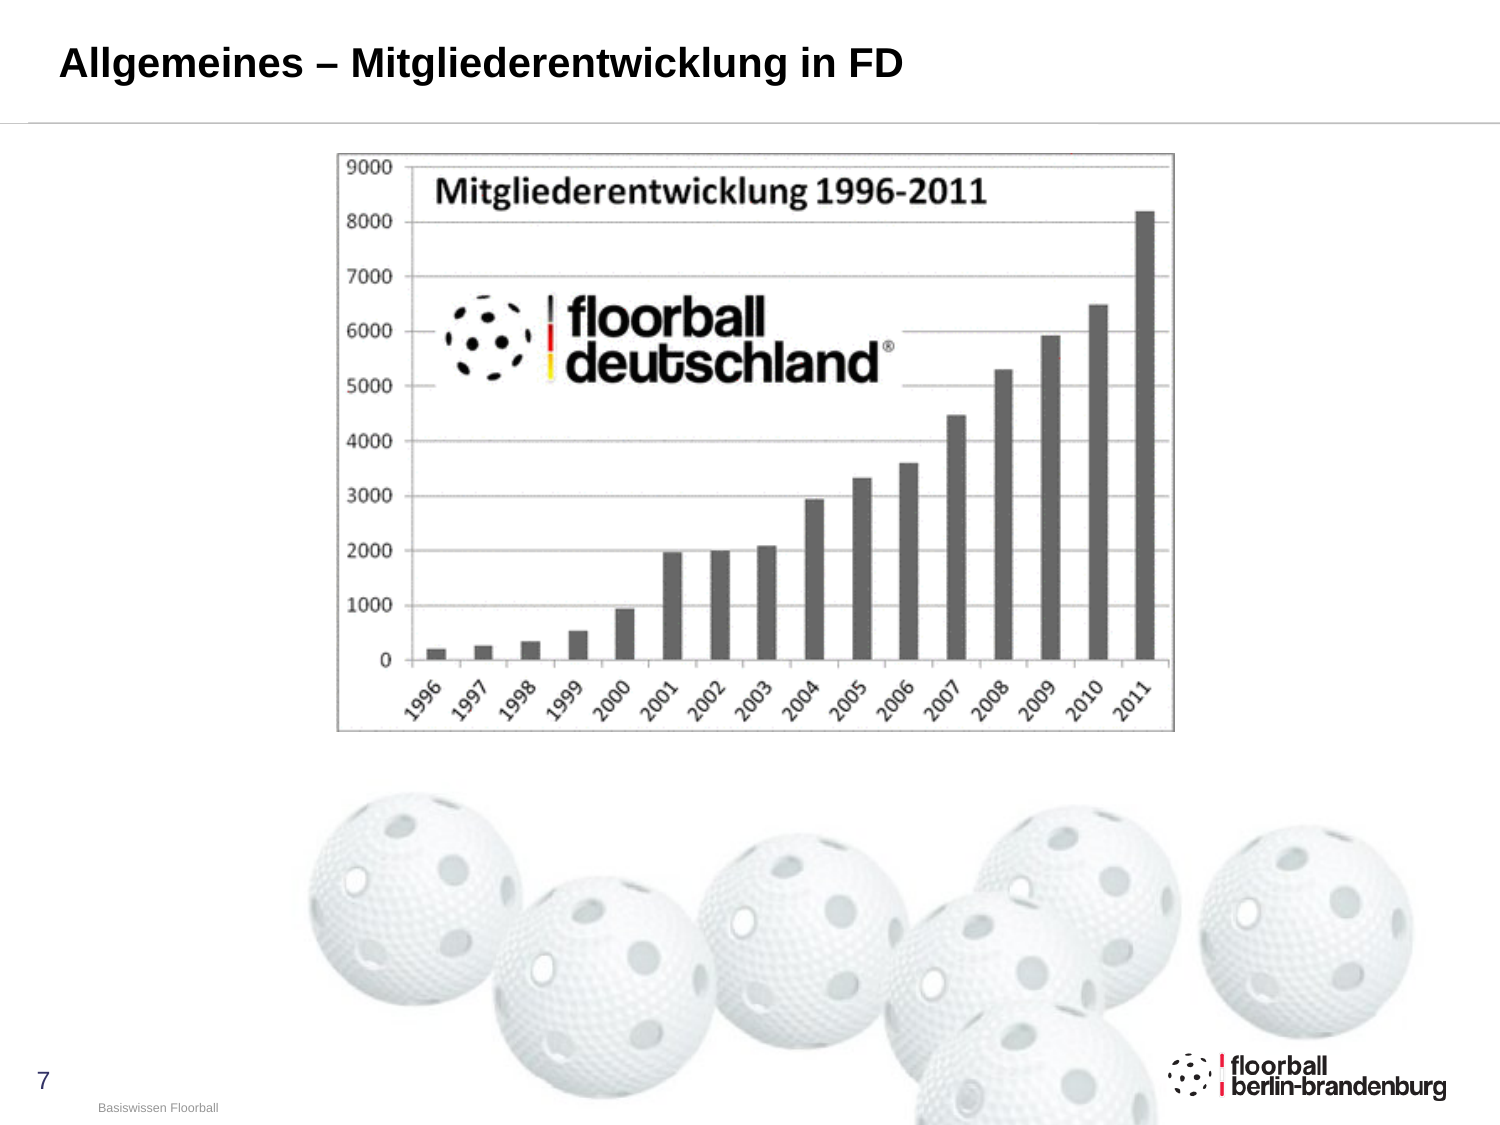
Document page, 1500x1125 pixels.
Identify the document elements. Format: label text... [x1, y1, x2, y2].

picture [242, 153, 1483, 1125]
text_box Allgemeines – Mitgliederentwicklung in FD [43, 28, 1466, 94]
